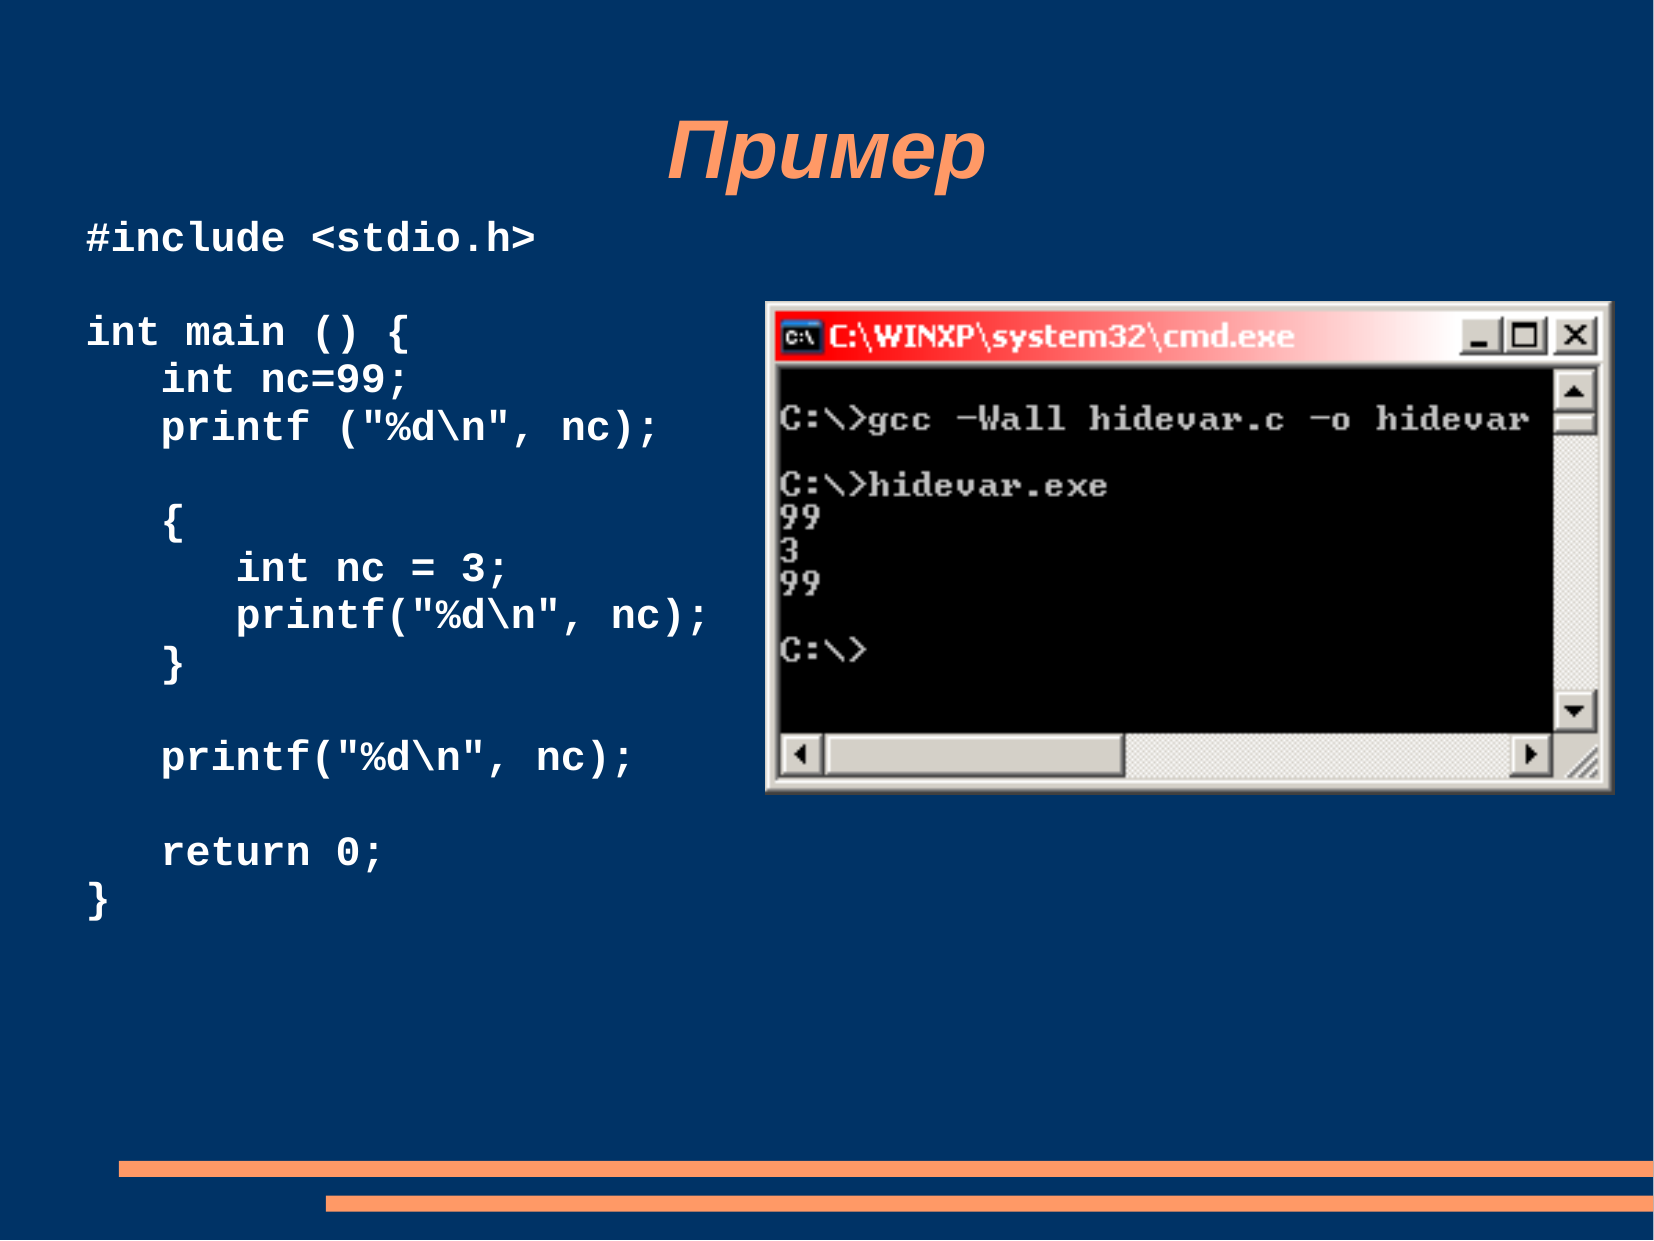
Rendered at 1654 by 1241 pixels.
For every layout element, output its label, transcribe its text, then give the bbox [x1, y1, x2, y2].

title Пример [121, 46, 1534, 254]
picture [765, 301, 1615, 796]
text_box #include <stdio.h> int main () { int nc=99; printf ("%d\n", nc); { int nc = 3; printf("%d\n", nc); } printf("%d\n", nc); return 0; } [70, 208, 741, 1151]
